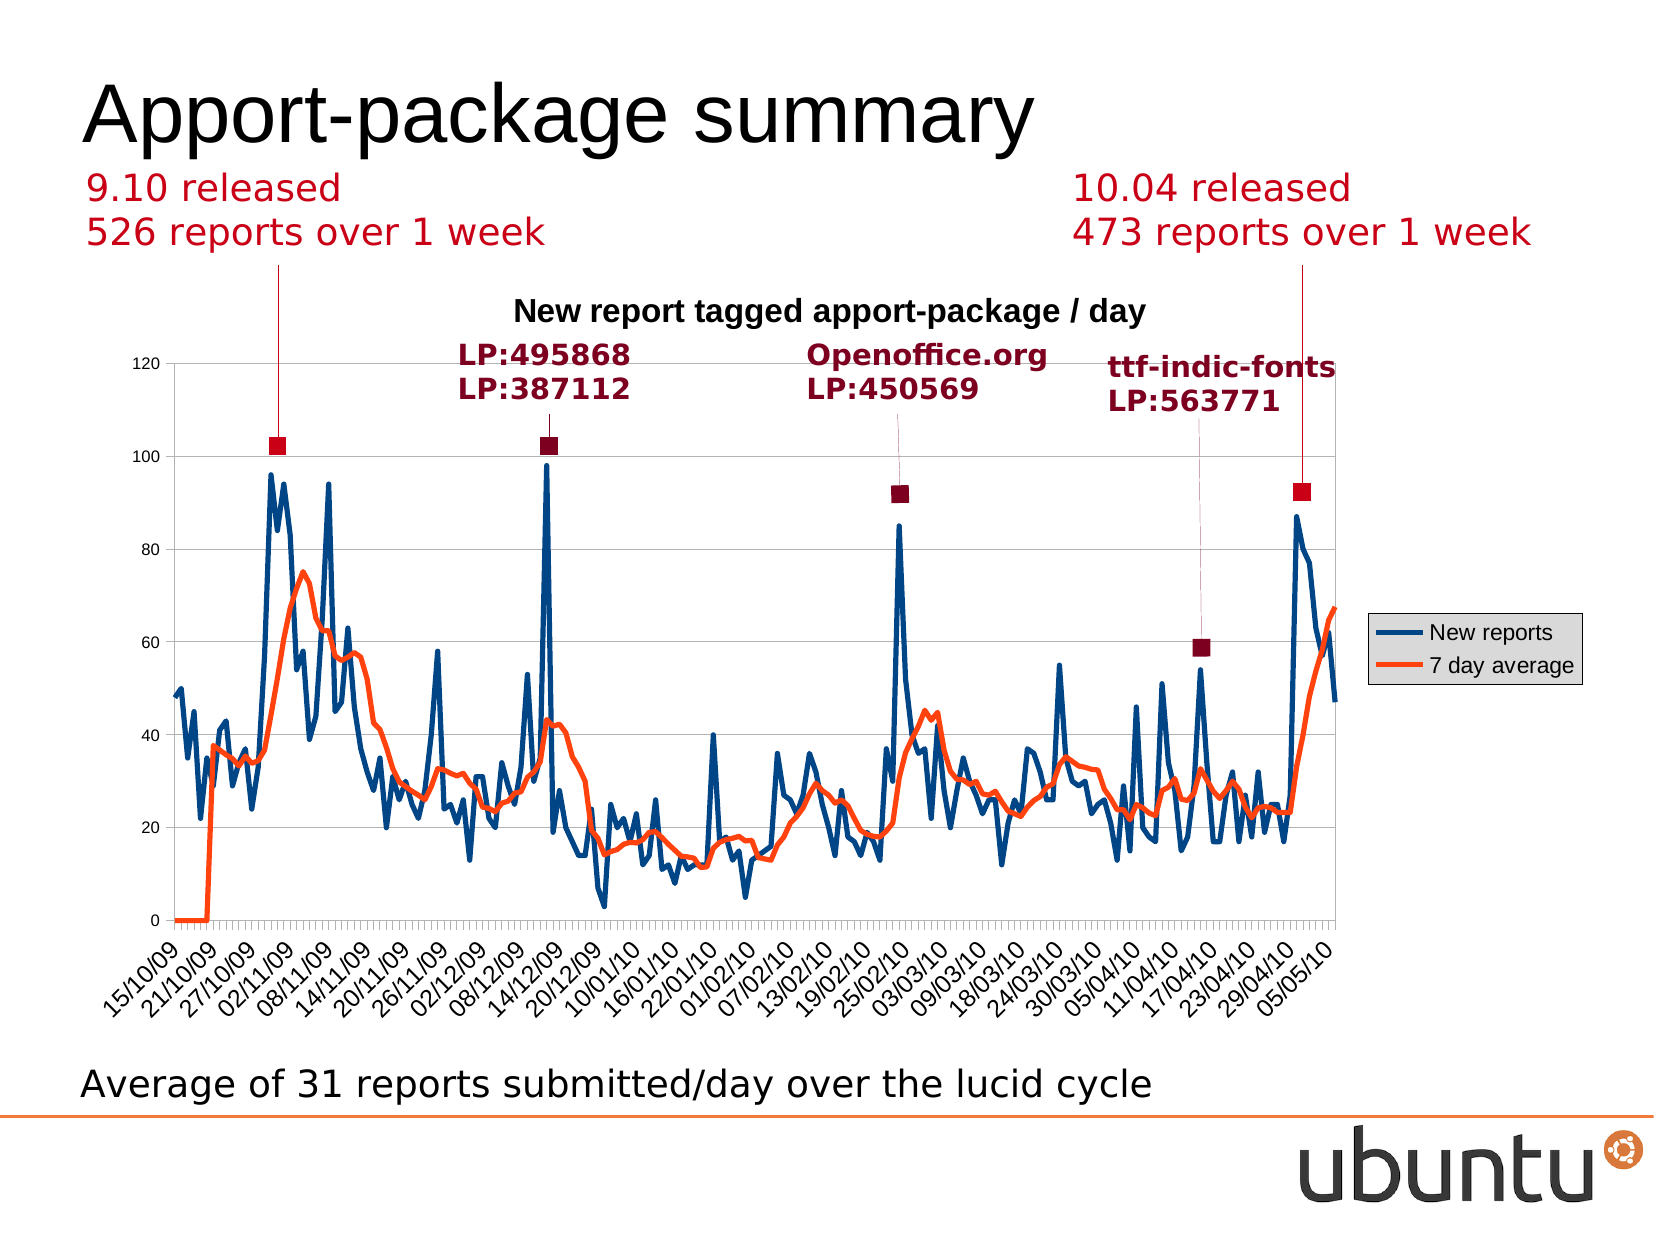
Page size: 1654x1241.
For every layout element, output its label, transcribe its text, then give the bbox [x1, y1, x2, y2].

picture [1293, 1118, 1648, 1211]
text_box 10.04 released 473 reports over 1 week [1057, 159, 1548, 262]
text_box Average of 31 reports submitted/day over the lucid cycle [65, 1055, 1294, 1114]
text_box ttf-indic-fonts LP:563771 [1092, 342, 1352, 426]
text_box Openoffice.org LP:450569 [791, 330, 1067, 415]
text_box LP:495868 LP:387112 [442, 330, 647, 415]
chart [66, 258, 1595, 1039]
text_box 9.10 released 526 reports over 1 week [70, 159, 573, 280]
title Apport-package summary [82, 49, 1571, 178]
